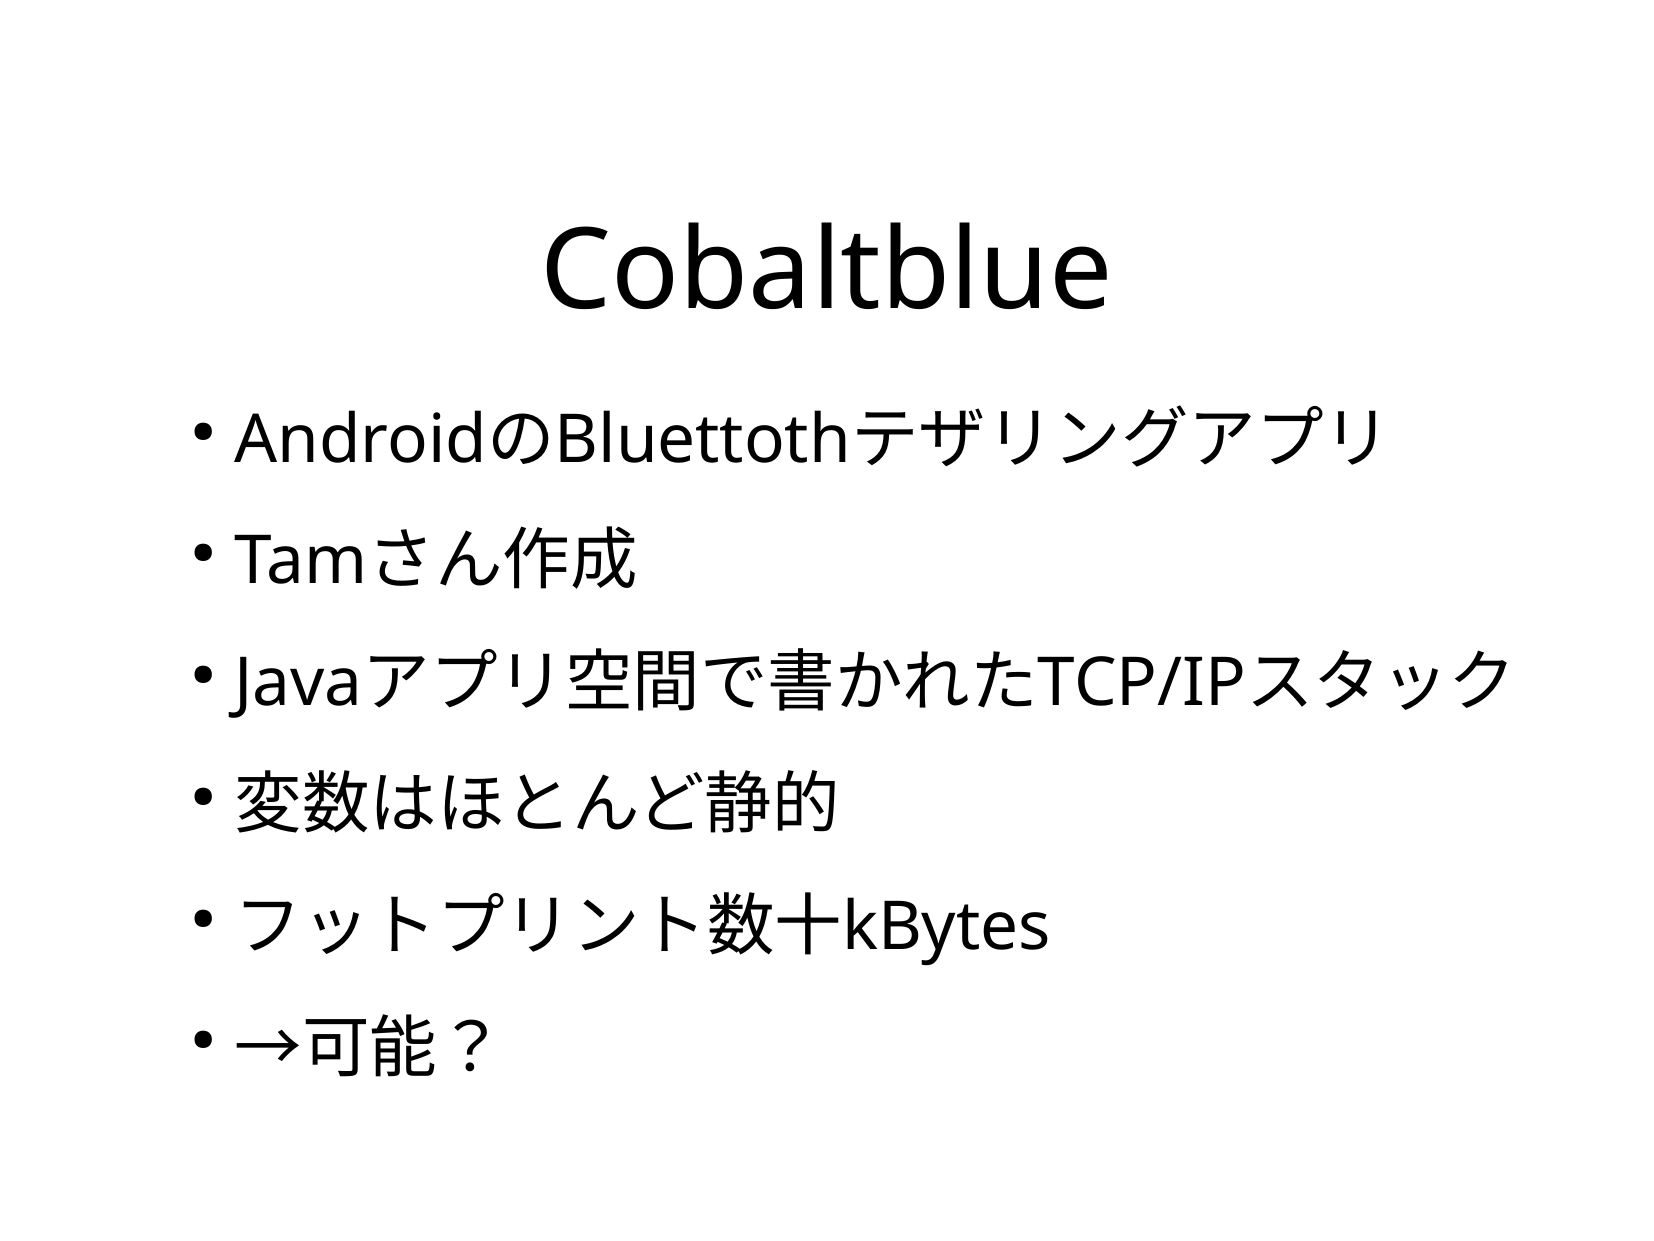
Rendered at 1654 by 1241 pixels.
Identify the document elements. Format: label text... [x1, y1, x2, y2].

title Cobaltblue [82, 161, 1571, 369]
list AndroidのBluettothテザリングアプリ Tamさん作成 Javaアプリ空間で書かれたTCP/IPスタック 変数はほとんど静的 フットプリント数十kBytes →可能？ [177, 383, 1571, 1104]
